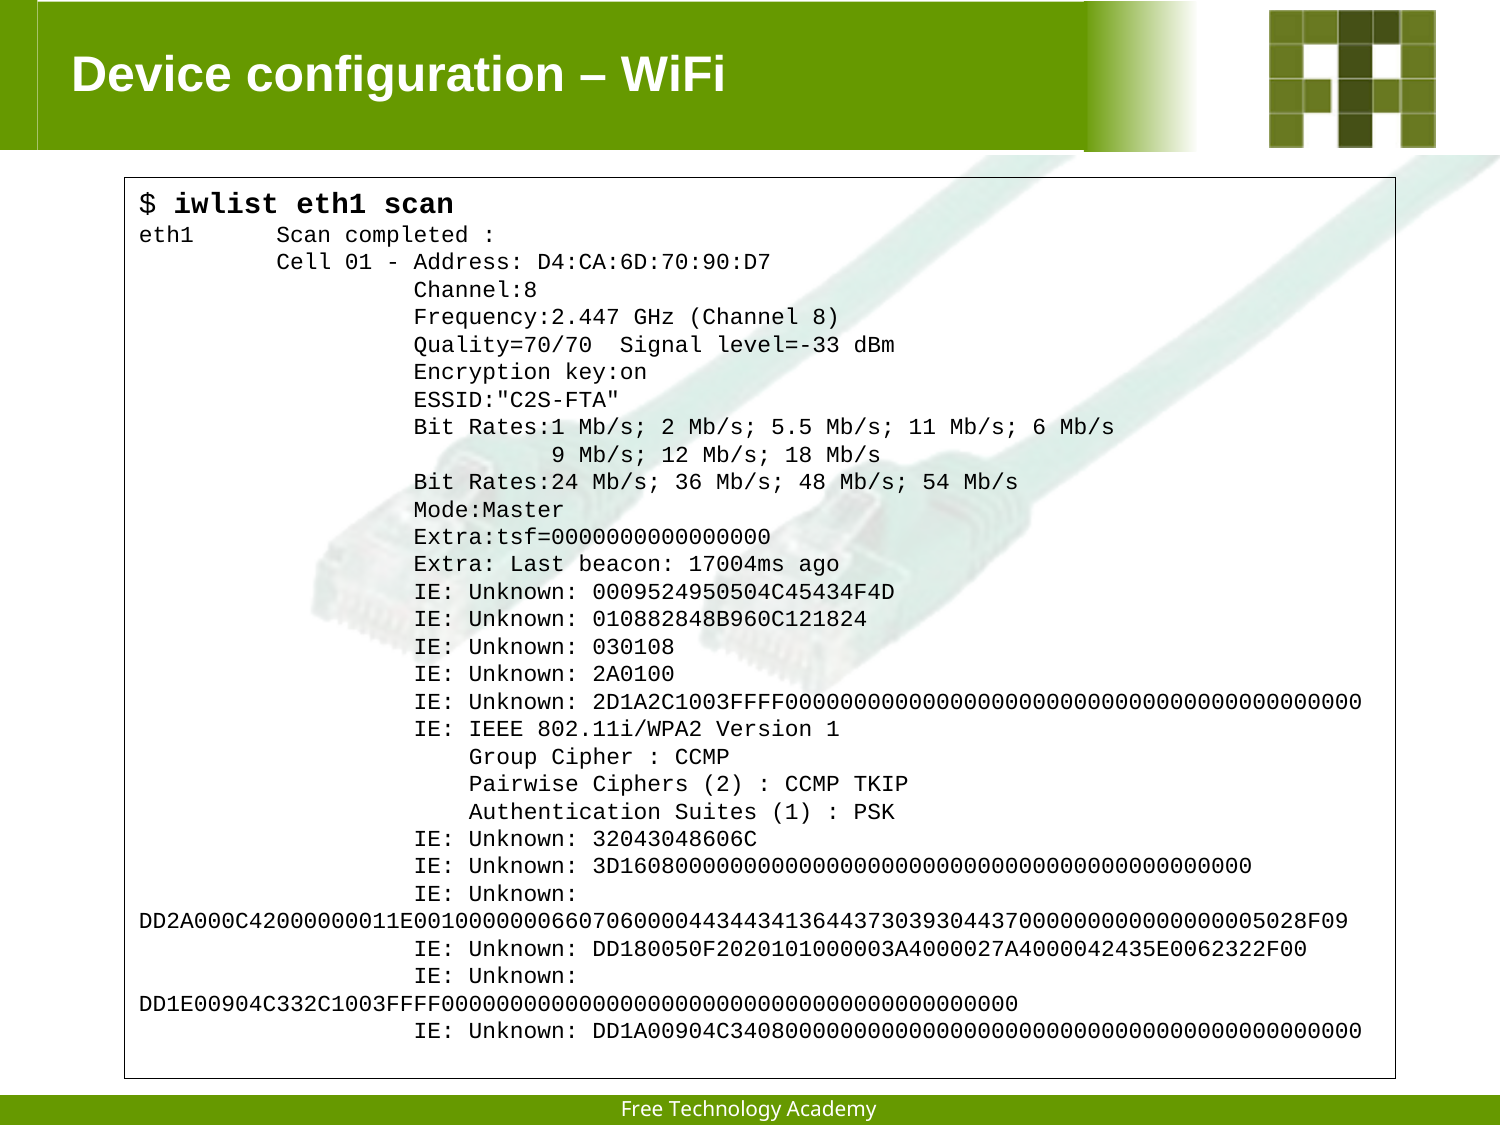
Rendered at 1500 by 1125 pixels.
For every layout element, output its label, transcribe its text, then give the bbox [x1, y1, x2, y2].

picture [1269, 10, 1436, 148]
text_box $ iwlist eth1 scan eth1 Scan completed : Cell 01 - Address: D4:CA:6D:70:90:D7 Channel:8 Frequency:2.447 GHz (Channel 8) Quality=70/70 Signal level=-33 dBm Encryption key:on ESSID:"C2S-FTA" Bit Rates:1 Mb/s; 2 Mb/s; 5.5 Mb/s; 11 Mb/s; 6 Mb/s 9 Mb/s; 12 Mb/s; 18 Mb/s Bit Rates:24 Mb/s; 36 Mb/s; 48 Mb/s; 54 Mb/s Mode:Master Extra:tsf=0000000000000000 Extra: Last beacon: 17004ms ago IE: Unknown: 0009524950504C45434F4D IE: Unknown: 010882848B960C121824 IE: Unknown: 030108 IE: Unknown: 2A0100 IE: Unknown: 2D1A2C1003FFFF000000000000000000000000000000000000000000 IE: IEEE 802.11i/WPA2 Version 1 Group Cipher : CCMP Pairwise Ciphers (2) : CCMP TKIP Authentication Suites (1) : PSK IE: Unknown: 32043048606C IE: Unknown: 3D1608000000000000000000000000000000000000000000 IE: Unknown: DD2A000C42000000011E00100000006607060000443443413644373039304437000000000000000005028F09 IE: Unknown: DD180050F2020101000003A4000027A4000042435E0062322F00 IE: Unknown: DD1E00904C332C1003FFFF000000000000000000000000000000000000000000 IE: Unknown: DD1A00904C3408000000000000000000000000000000000000000000 [124, 177, 1396, 1079]
title Device configuration – WiFi [56, 1, 1107, 152]
